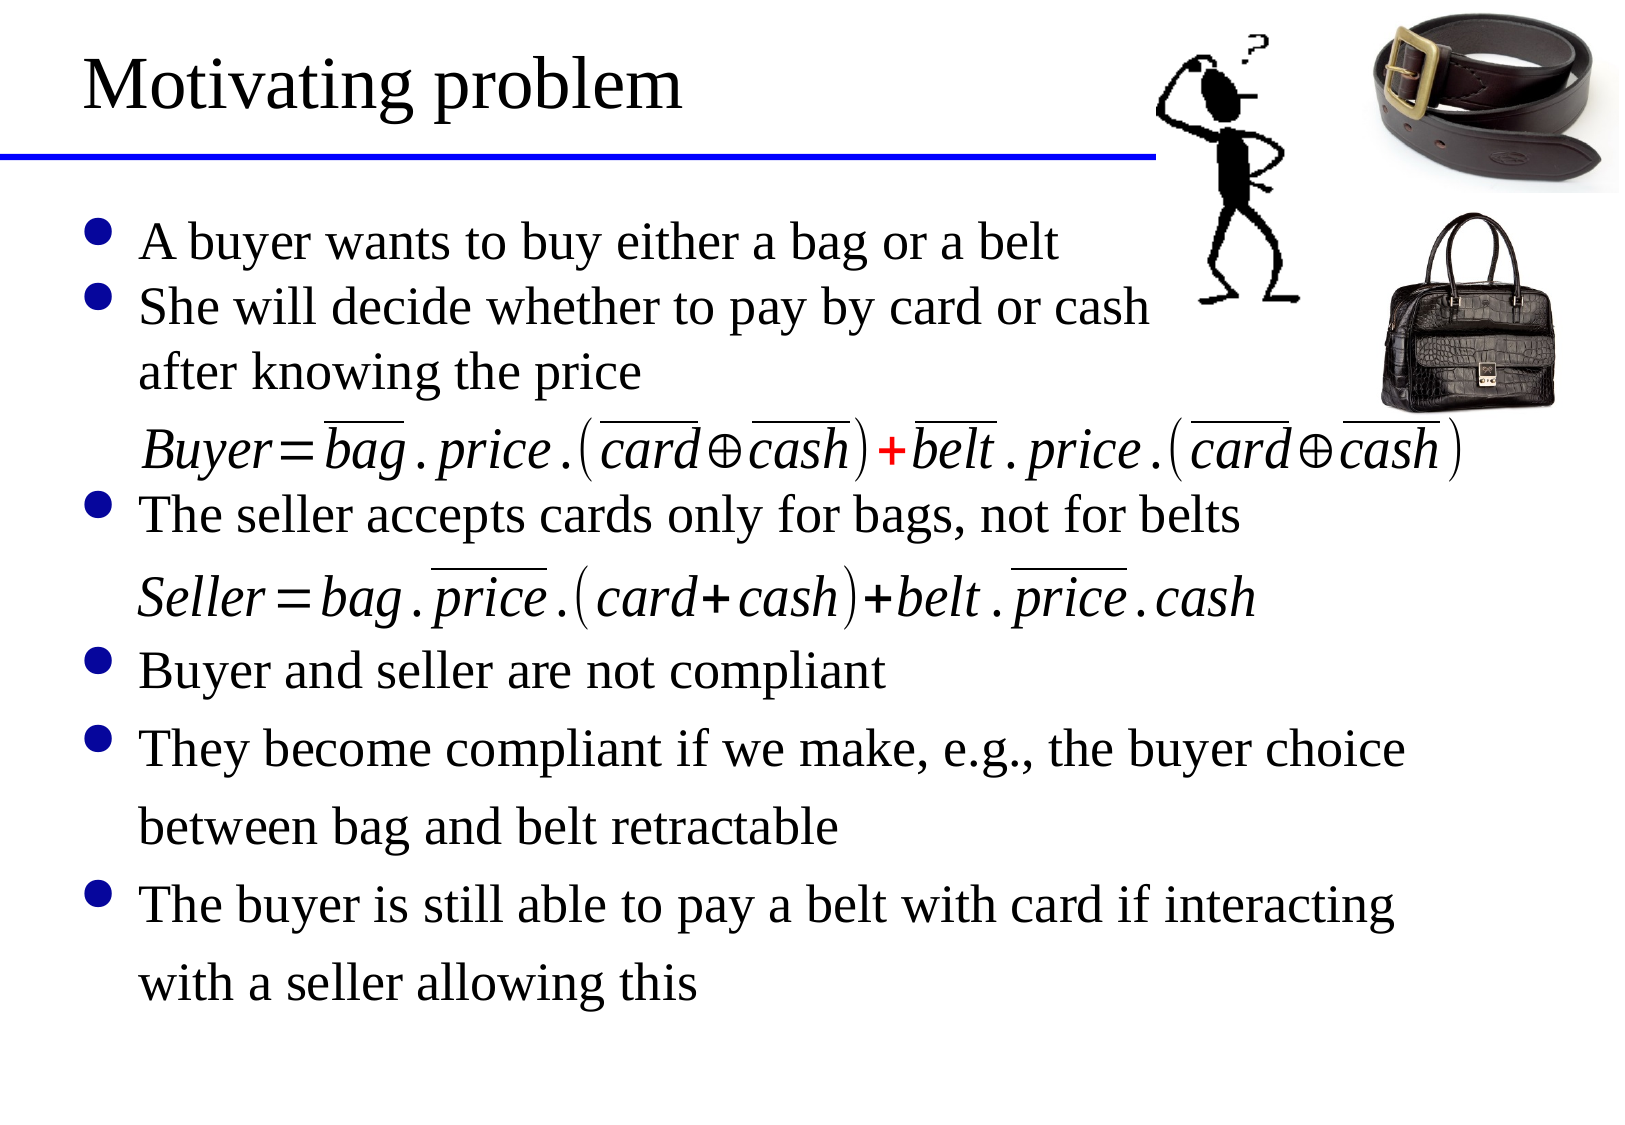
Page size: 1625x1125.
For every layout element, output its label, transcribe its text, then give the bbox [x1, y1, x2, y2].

picture [1156, 0, 1619, 425]
text_box A buyer wants to buy either a bag or a belt She will decide whether to pay by card or cash after knowing the price The seller accepts cards only for bags, not for belts Buyer and seller are not compliant They become compliant if we make, e.g., the buyer choice between bag and belt retractable The buyer is still able to pay a belt with card if interacting with a seller allowing this [67, 198, 1478, 1061]
chart [124, 561, 1272, 632]
text_box Motivating problem [67, 27, 1362, 131]
chart [124, 413, 1477, 485]
